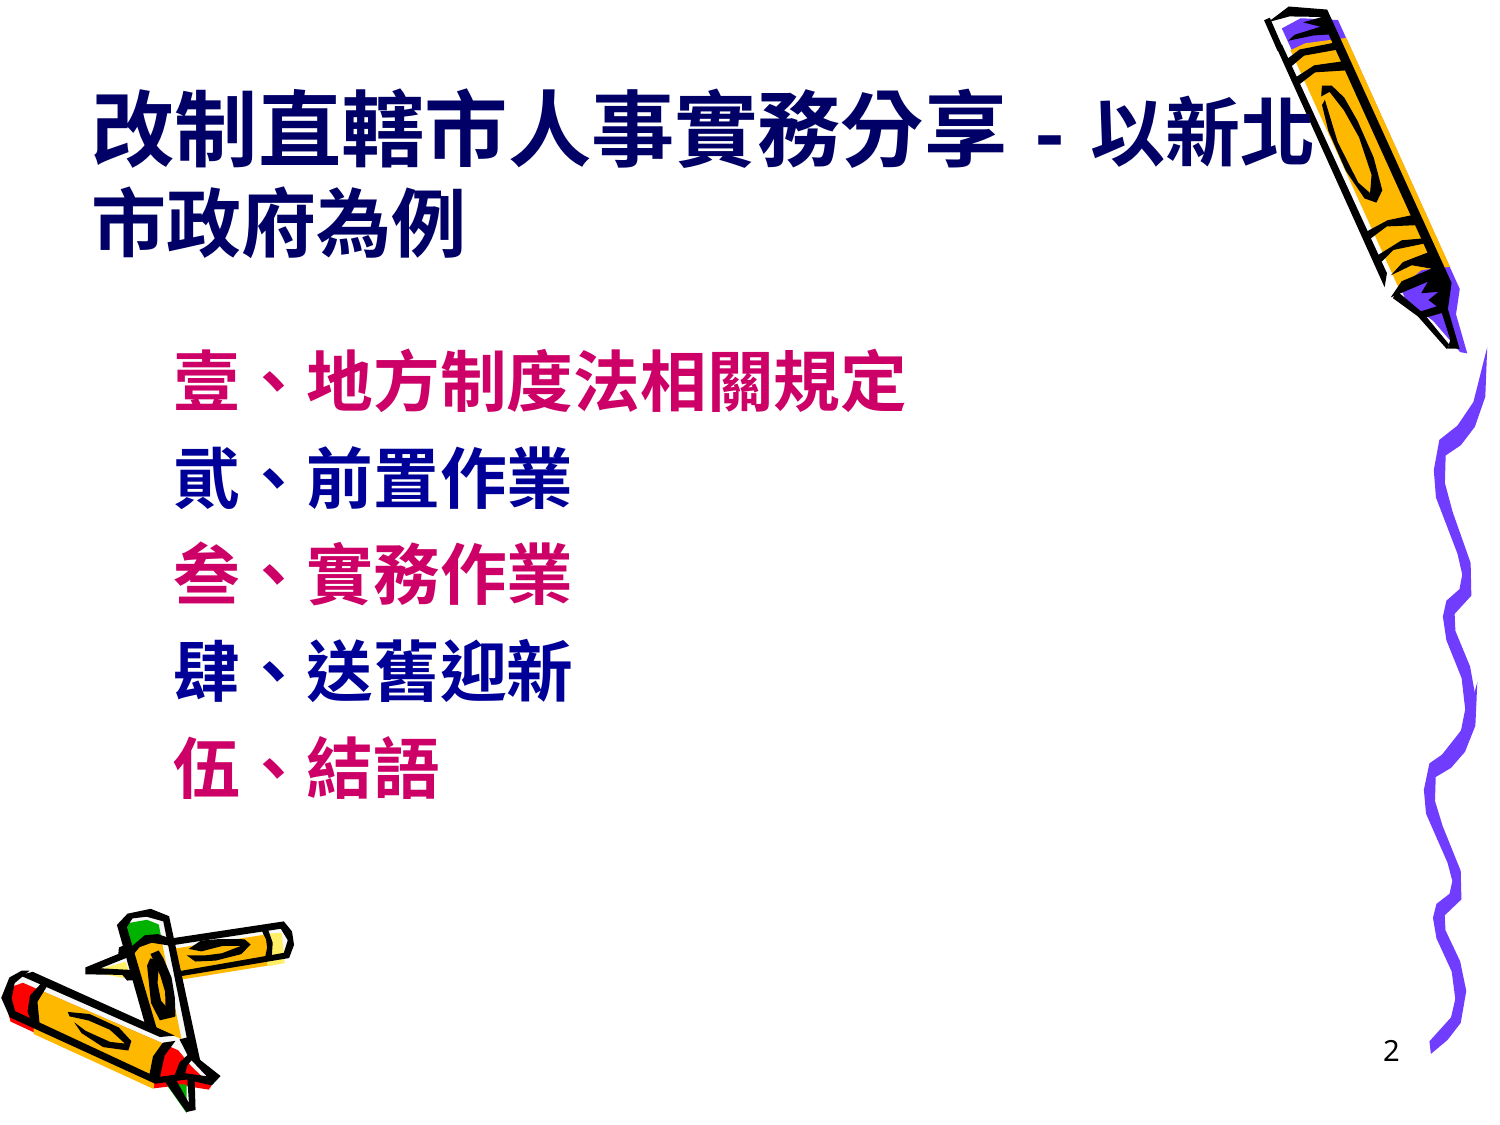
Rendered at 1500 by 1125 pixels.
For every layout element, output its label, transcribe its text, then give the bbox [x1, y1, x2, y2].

title 改制直轄市人事實務分享-以新北 市政府為例 [76, 69, 1427, 275]
text_box <編號> [1102, 1025, 1415, 1101]
list 壹、地方制度法相關規定 貮、前置作業 叁、實務作業 肆、送舊迎新 伍、結語 [158, 332, 1319, 814]
